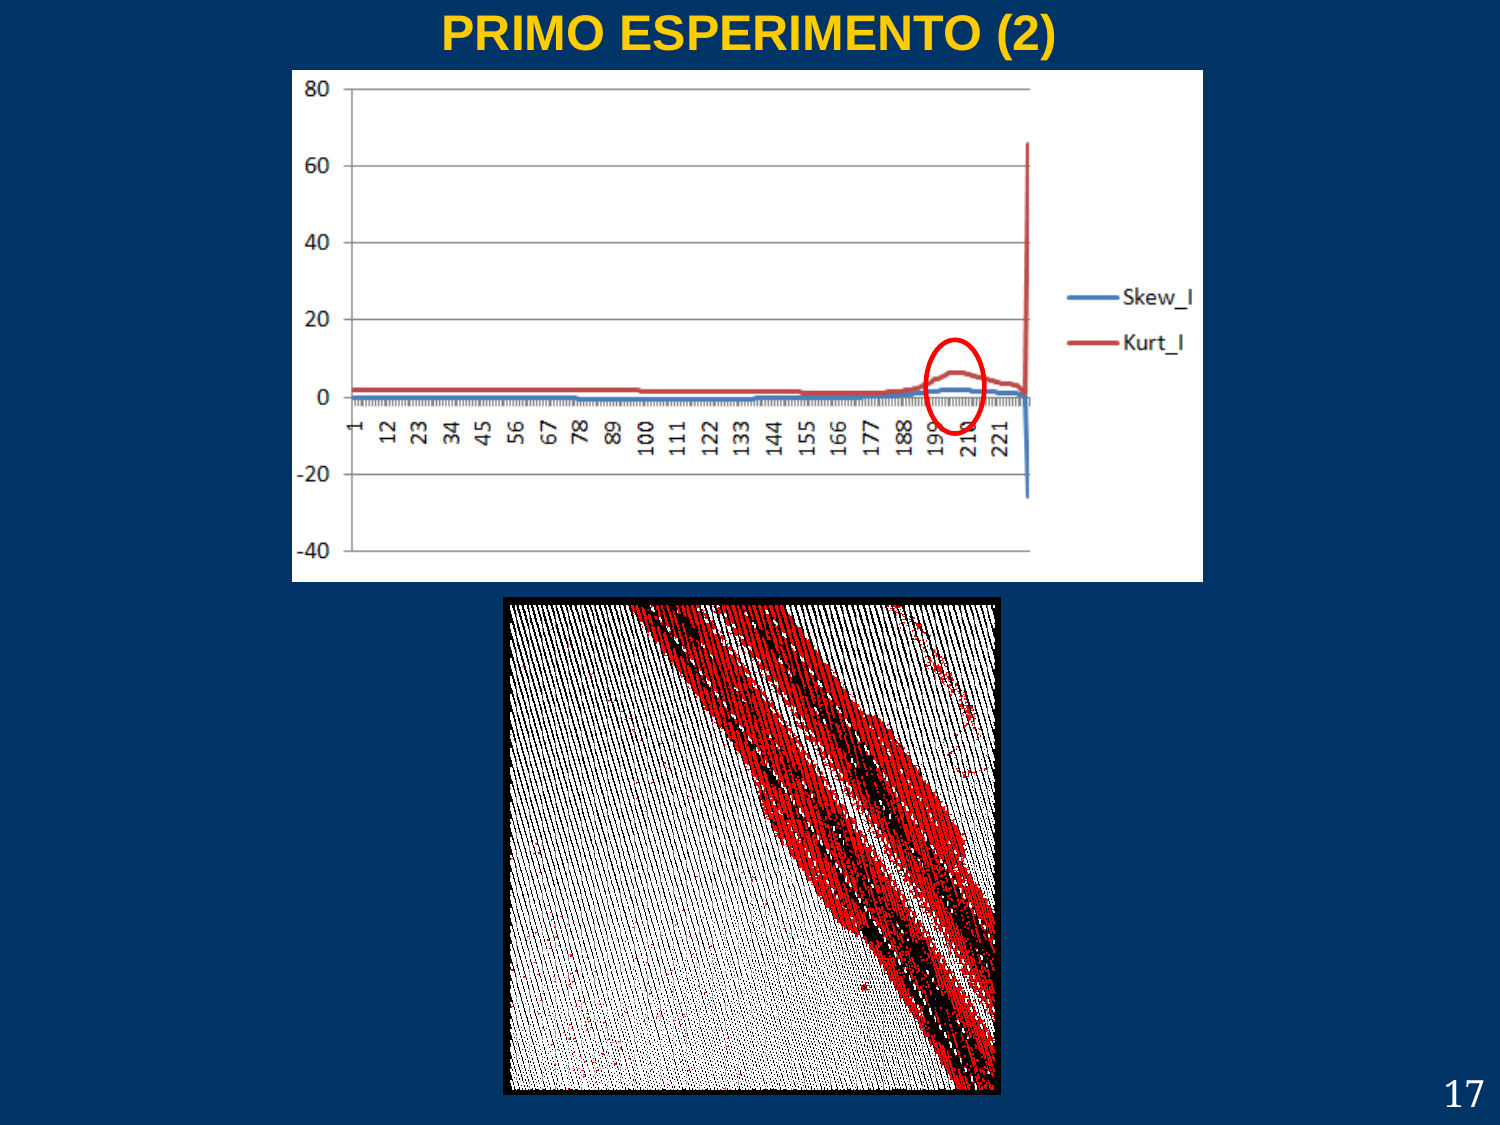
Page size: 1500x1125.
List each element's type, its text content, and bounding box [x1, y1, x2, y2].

slide_number <numero> [1149, 1062, 1500, 1125]
picture [503, 597, 1001, 1095]
picture [292, 70, 1203, 582]
text_box PRIMO ESPERIMENTO (2) [0, 0, 1500, 69]
